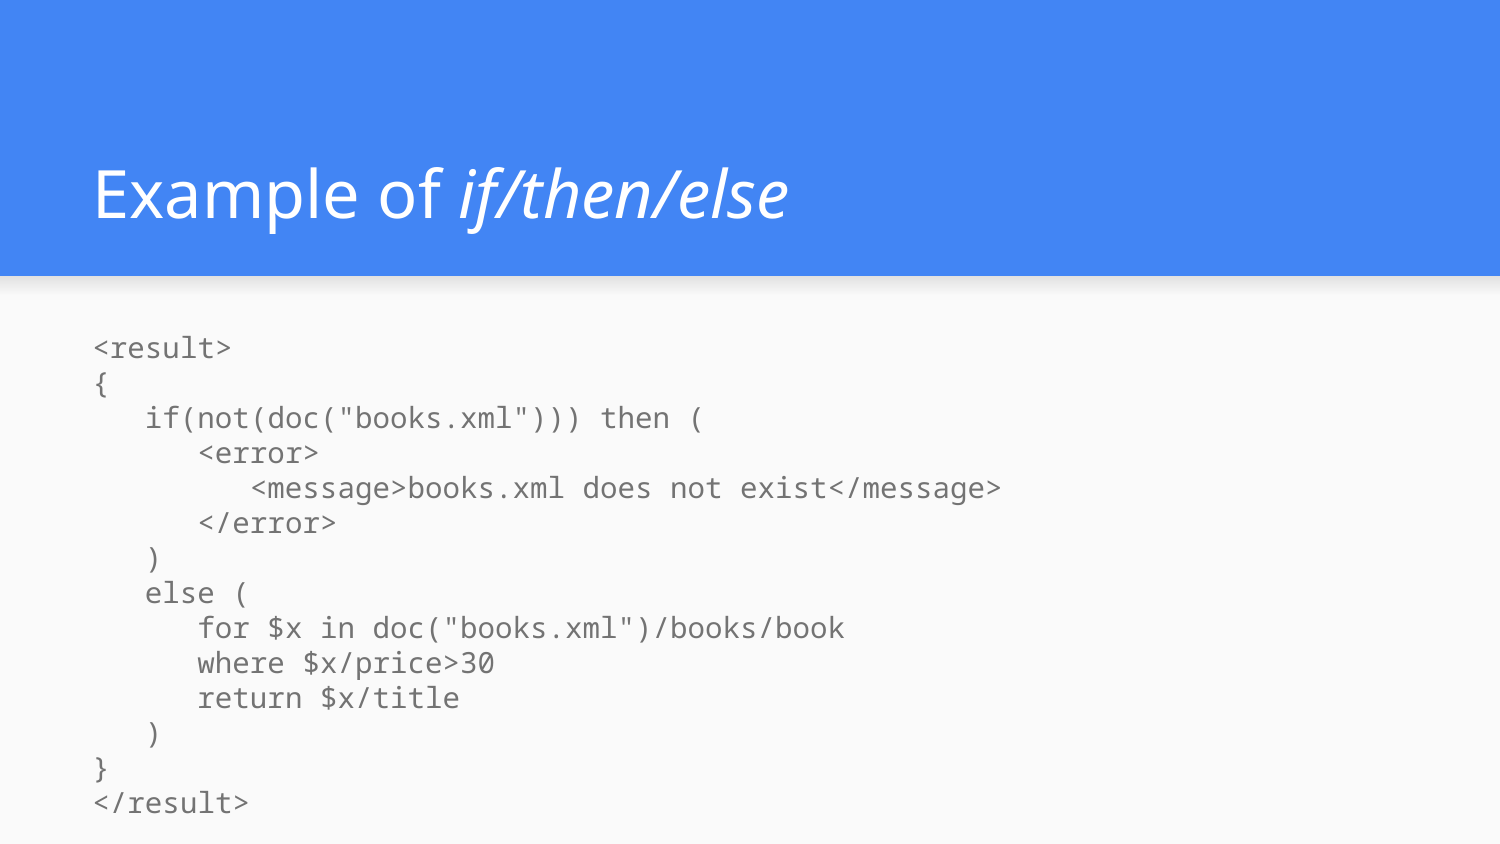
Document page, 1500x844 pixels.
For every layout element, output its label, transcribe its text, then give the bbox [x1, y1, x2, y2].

title Example of if/then/else [77, 121, 1427, 248]
list <result> { if(not(doc("books.xml"))) then ( <error> <message>books.xml does not exist</message> </error> ) else ( for $x in doc("books.xml")/books/book where $x/price>30 return $x/title ) } </result> [77, 314, 1427, 816]
